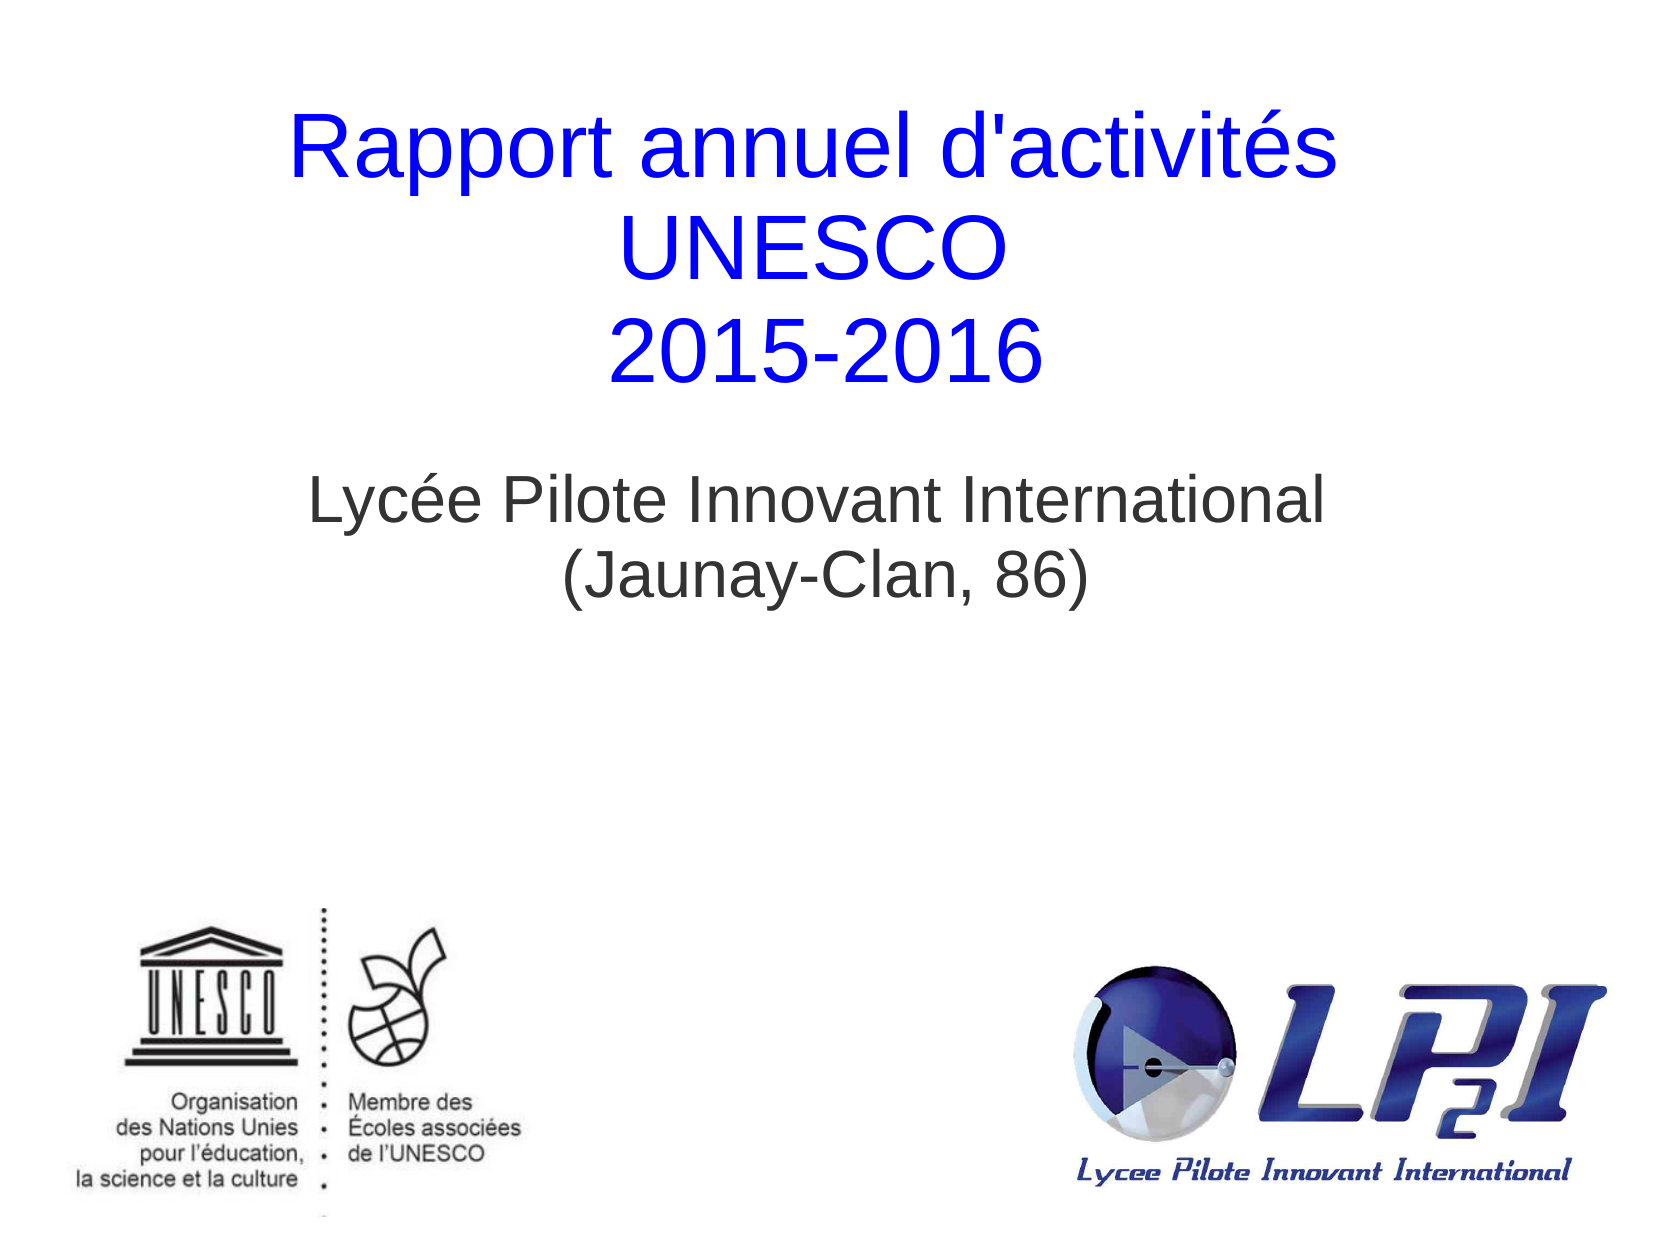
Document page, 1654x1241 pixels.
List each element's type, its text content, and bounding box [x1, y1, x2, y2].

subtitle Lycée Pilote Innovant International (Jaunay-Clan, 86) [82, 177, 1571, 897]
picture [1062, 956, 1608, 1188]
picture [47, 908, 532, 1217]
title Rapport annuel d'activités UNESCO 2015-2016 [82, 93, 1571, 177]
